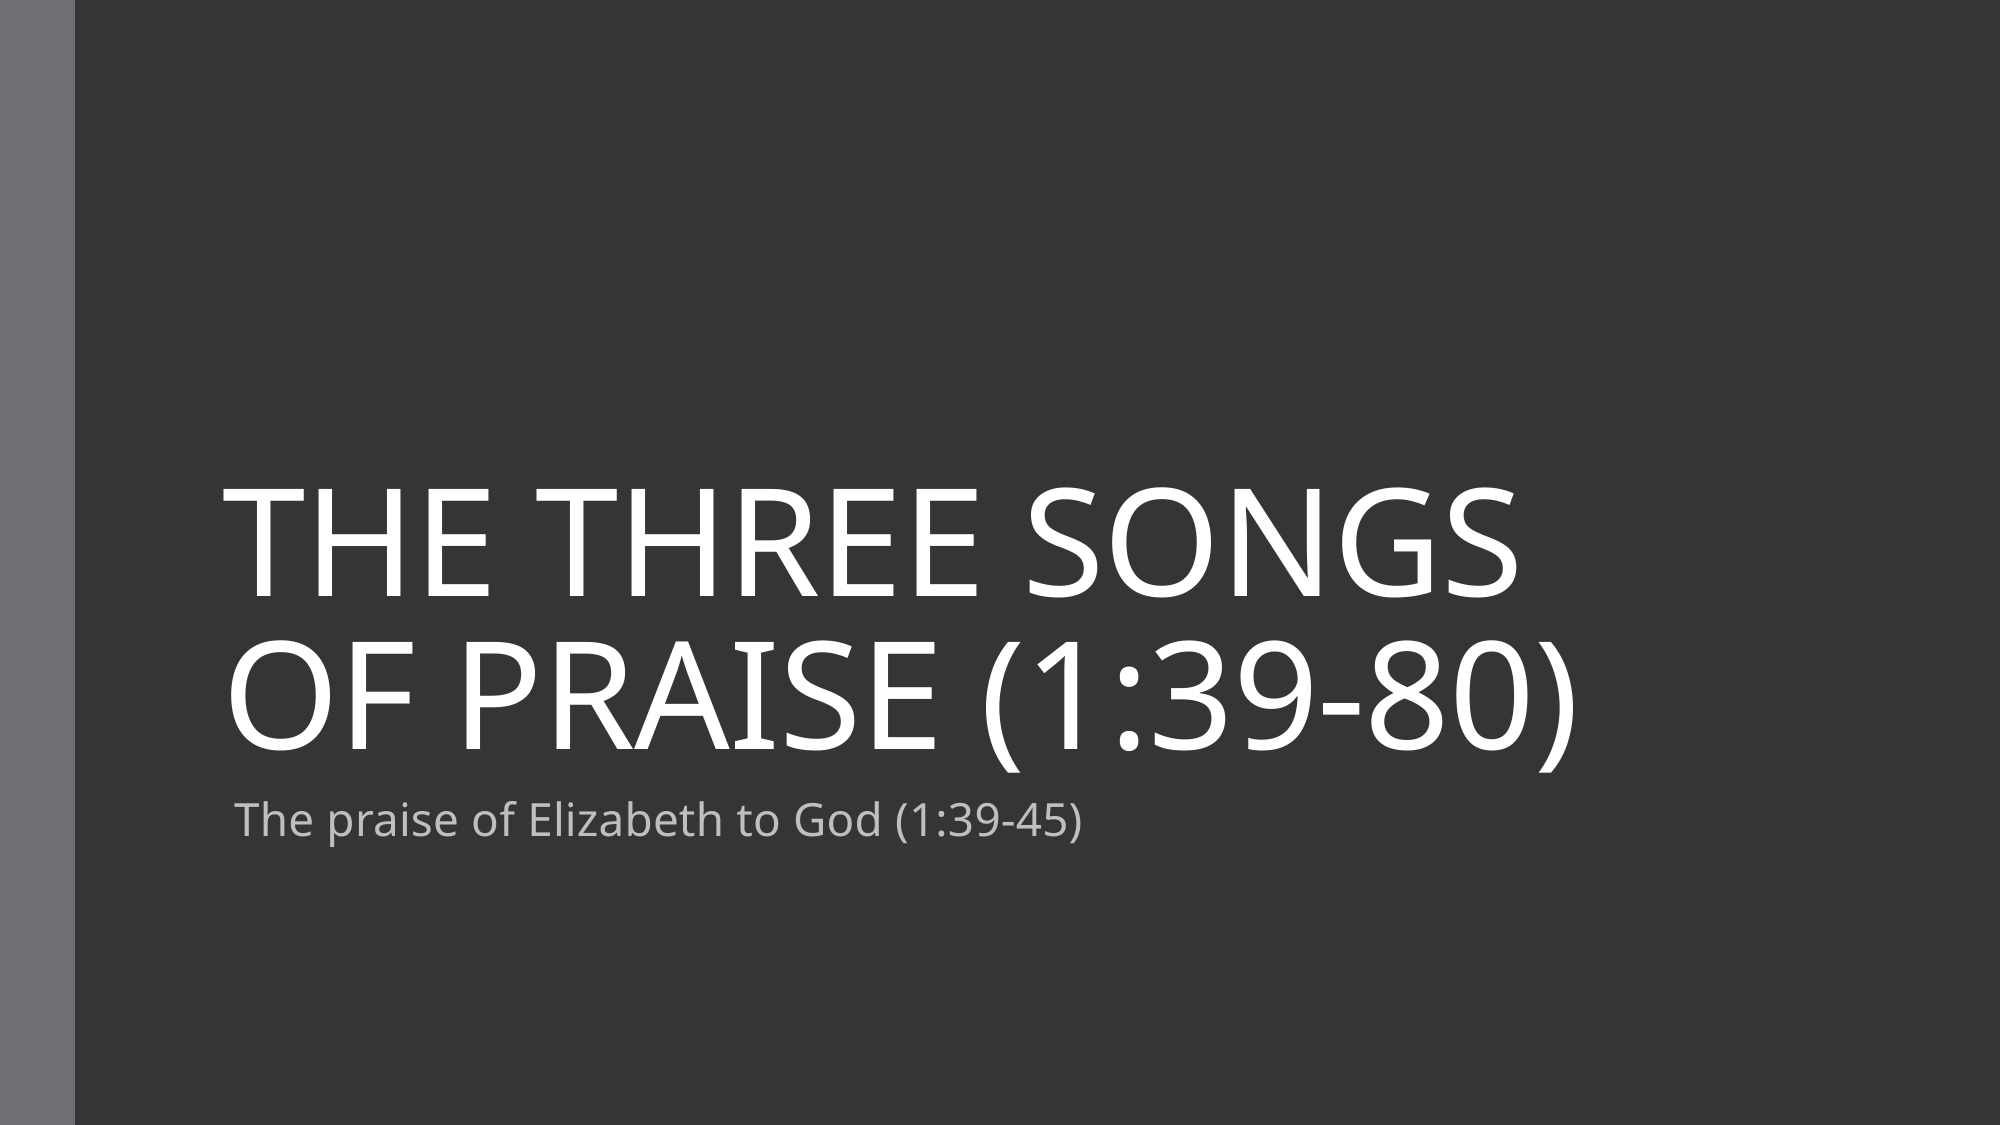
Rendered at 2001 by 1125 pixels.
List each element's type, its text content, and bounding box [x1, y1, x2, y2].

title THE THREE SONGS OF PRAISE (1:39-80) [206, 124, 1752, 787]
subtitle The praise of Elizabeth to God (1:39-45) [206, 787, 1752, 1066]
